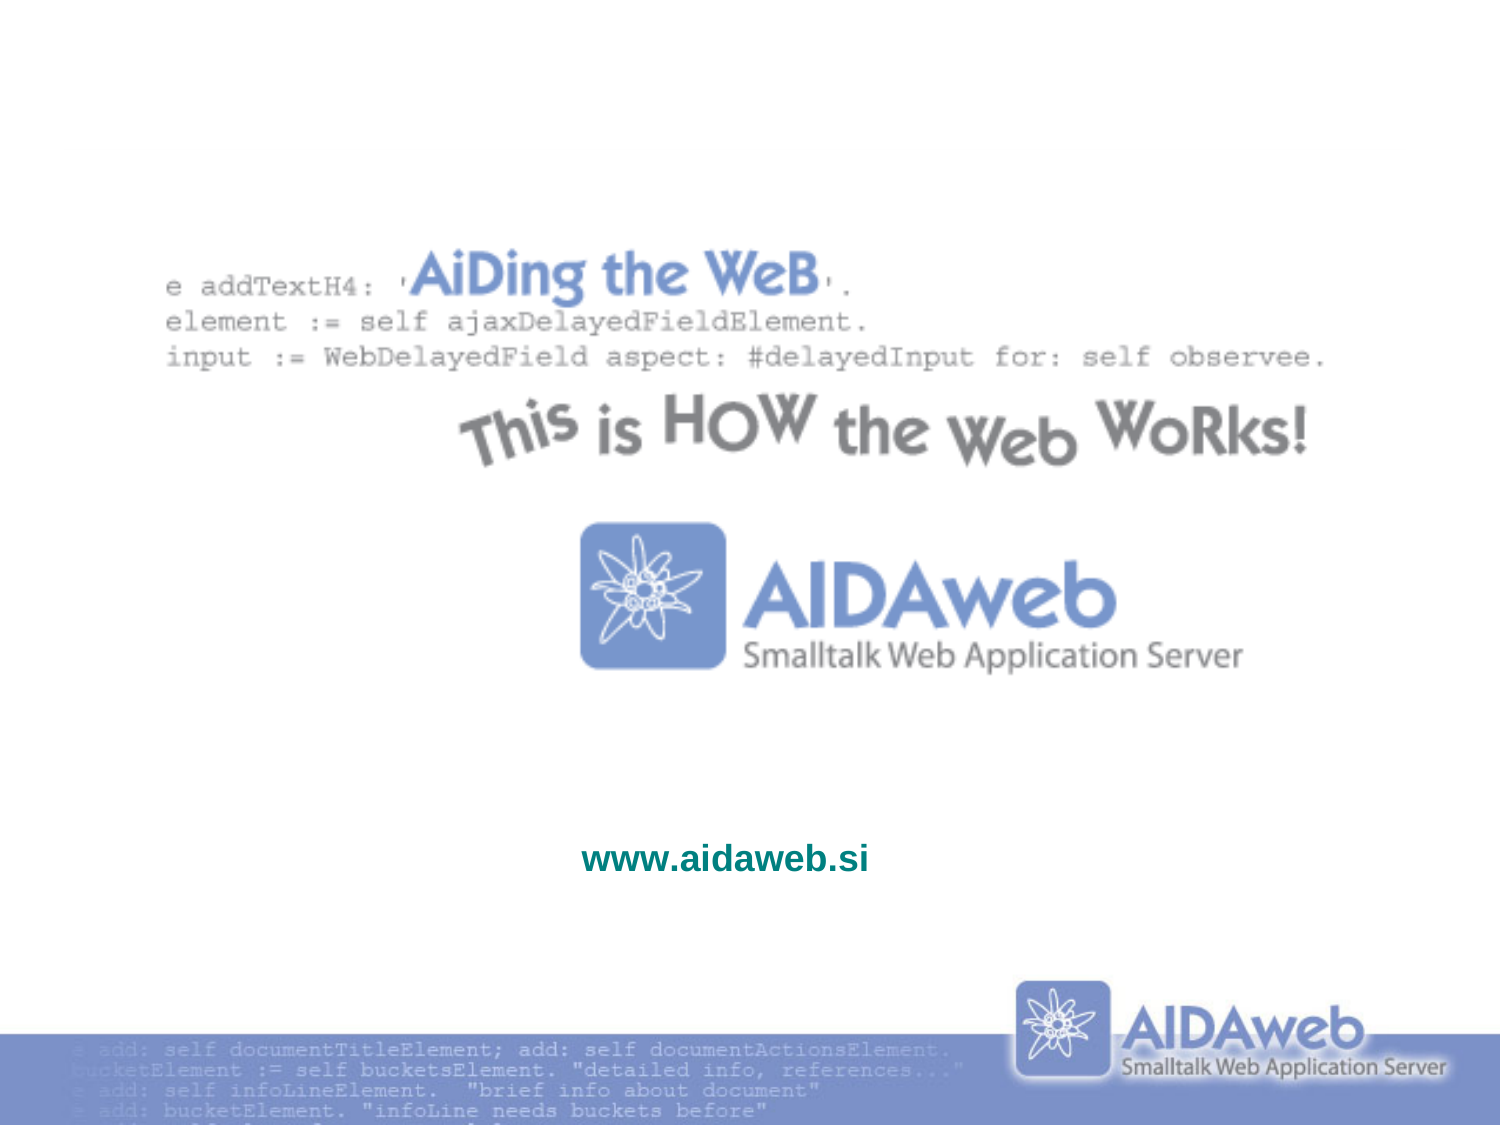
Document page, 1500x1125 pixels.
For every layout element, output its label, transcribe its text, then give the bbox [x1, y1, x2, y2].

text_box www.aidaweb.si [566, 826, 889, 887]
picture [0, 0, 1500, 1125]
